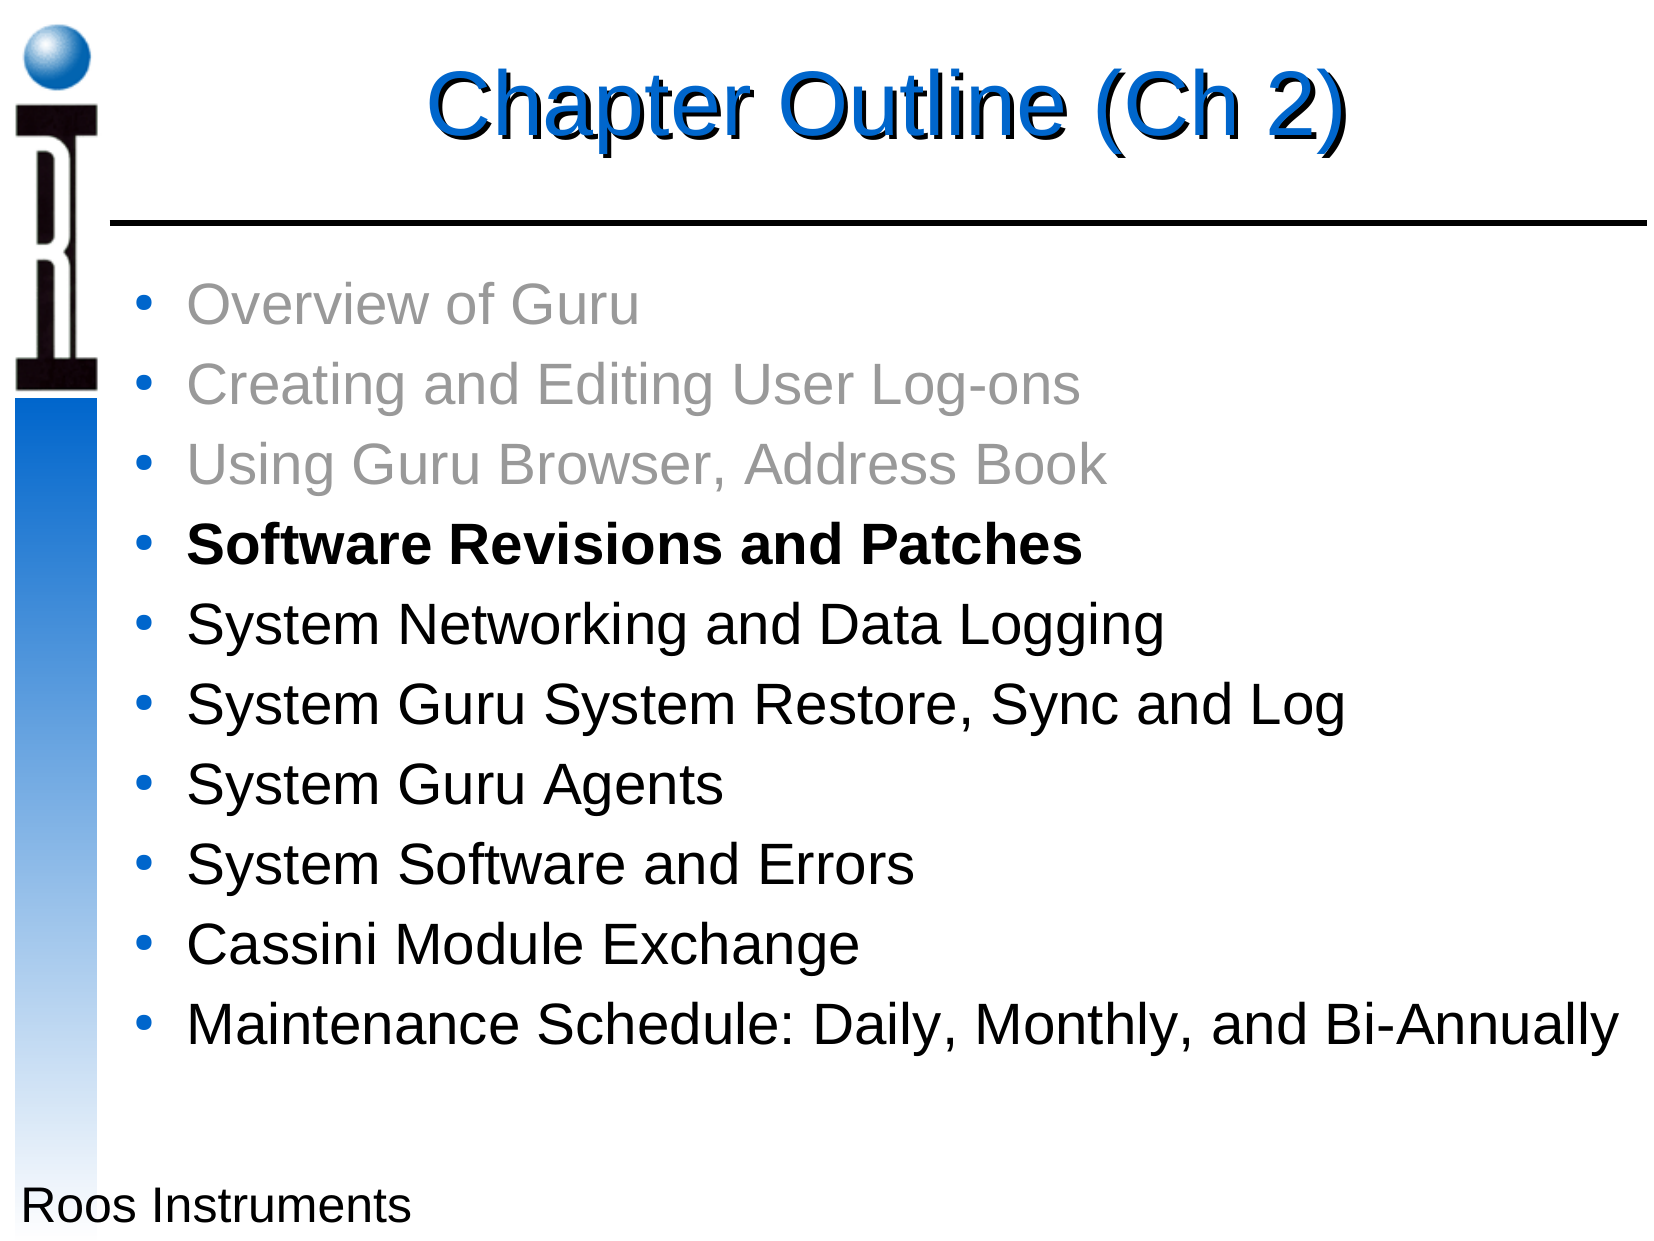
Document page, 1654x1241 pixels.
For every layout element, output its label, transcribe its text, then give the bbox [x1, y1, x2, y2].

list Overview of Guru Creating and Editing User Log-ons Using Guru Browser, Address Book Software Revisions and Patches System Networking and Data Logging System Guru System Restore, Sync and Log System Guru Agents System Software and Errors Cassini Module Exchange Maintenance Schedule: Daily, Monthly, and Bi-Annually [115, 271, 1645, 1135]
picture [11, 20, 103, 398]
title Chapter Outline (Ch 2) [121, 0, 1654, 208]
